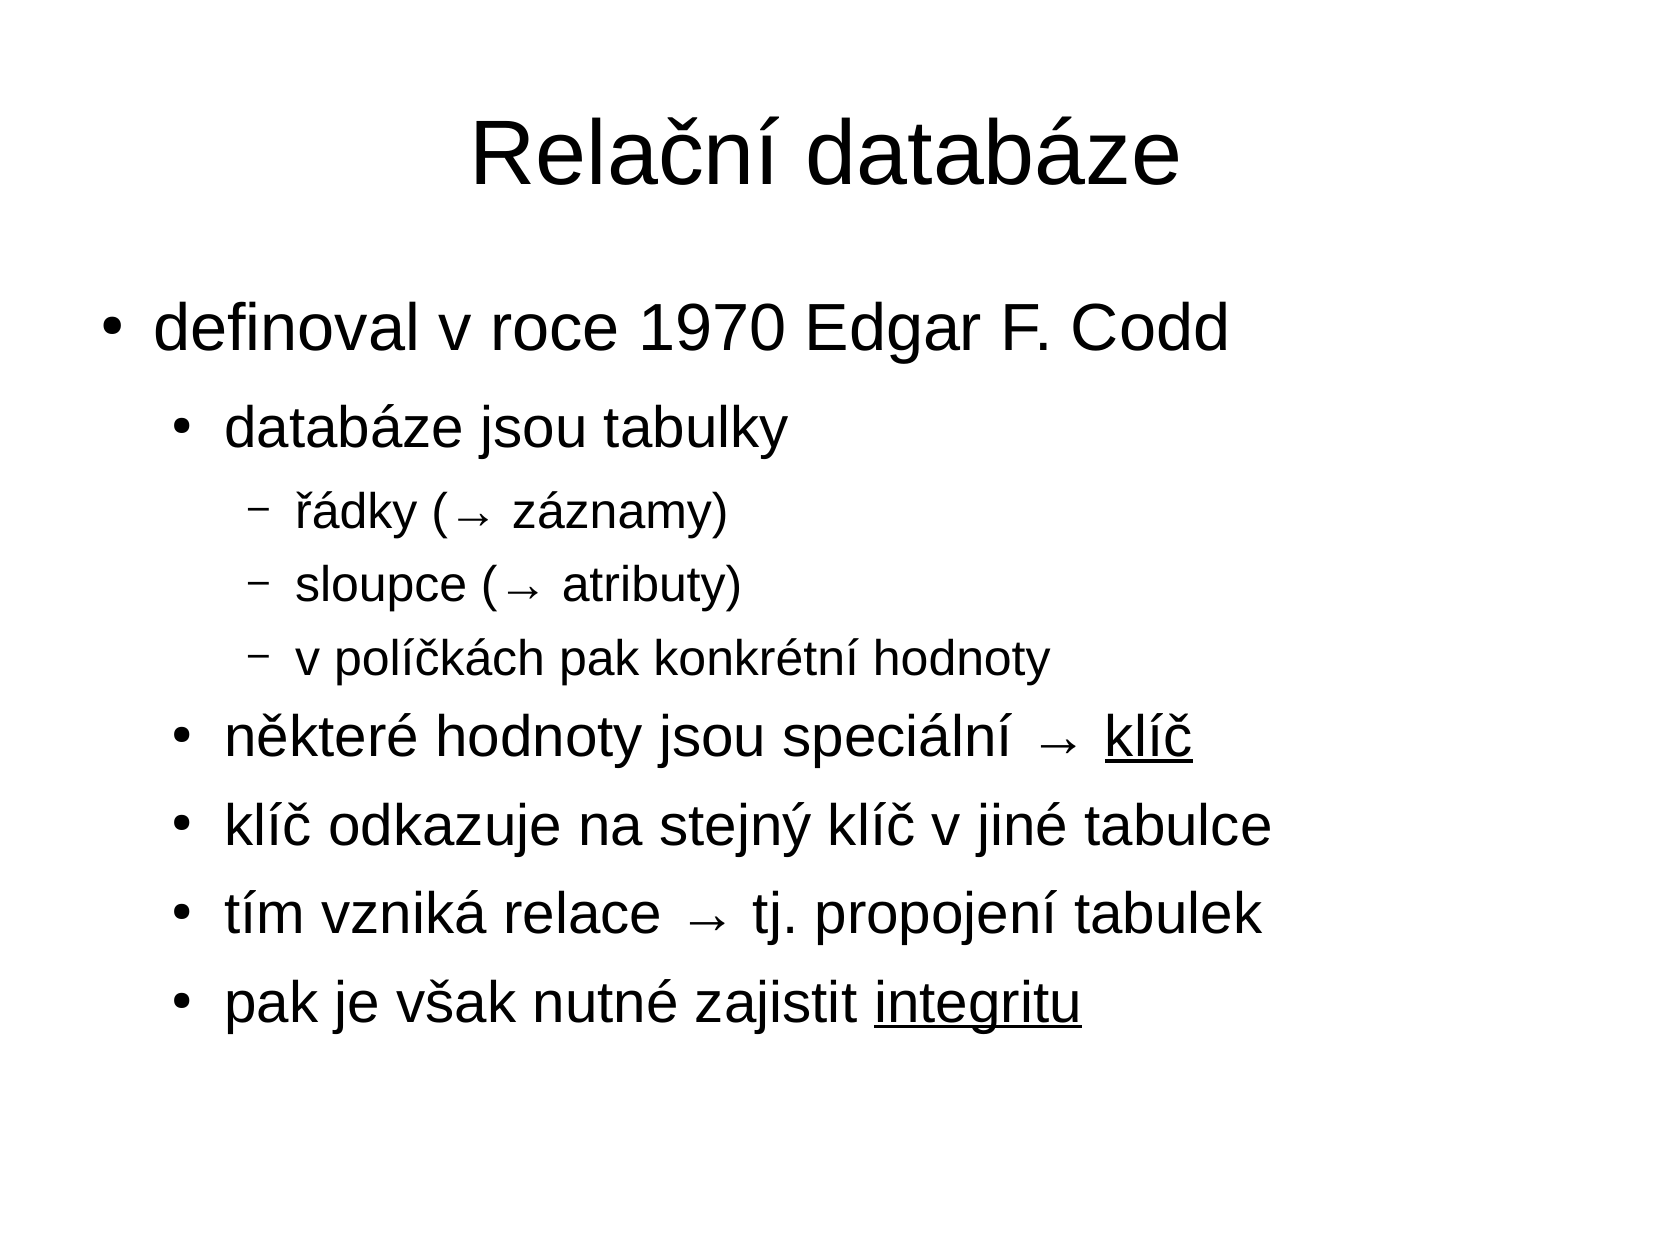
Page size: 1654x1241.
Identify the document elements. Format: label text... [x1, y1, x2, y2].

title Relační databáze [82, 49, 1571, 257]
list definoval v roce 1970 Edgar F. Codd databáze jsou tabulky řádky (→ záznamy) sloupce (→ atributy) v políčkách pak konkrétní hodnoty některé hodnoty jsou speciální → klíč klíč odkazuje na stejný klíč v jiné tabulce tím vzniká relace → tj. propojení tabulek pak je však nutné zajistit integritu [82, 290, 1571, 1035]
